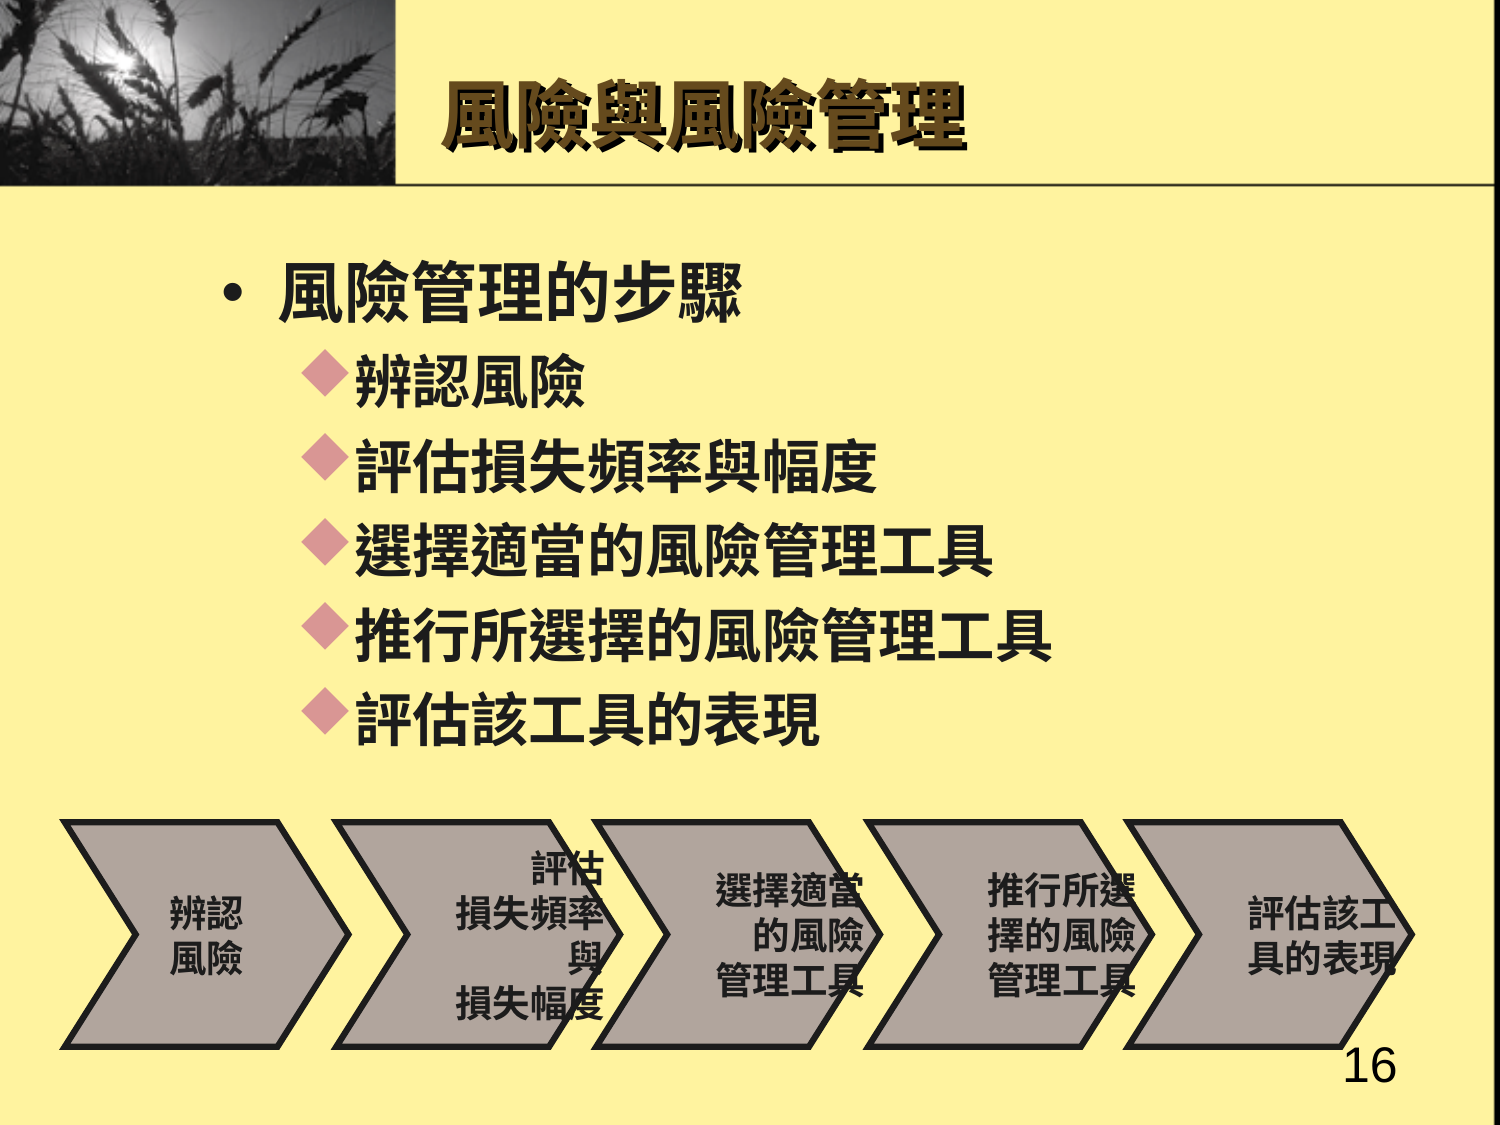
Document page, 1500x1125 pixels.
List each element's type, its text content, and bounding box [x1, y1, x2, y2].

text_box 選擇適當 的風險 管理工具 [596, 822, 880, 1047]
picture [0, 0, 1500, 1125]
text_box 評估該工 具的表現 [1128, 822, 1412, 1047]
text_box 推行所選 擇的風險 管理工具 [868, 822, 1152, 1047]
text_box 辨認 風險 [64, 822, 349, 1047]
text_box 風險管理的步驟 辨認風險 評估損失頻率與幅度 選擇適當的風險管理工具 推行所選擇的風險管理工具 評估該工具的表現 [206, 243, 1407, 919]
text_box 評估 損失頻率 與 損失幅度 [336, 822, 621, 1047]
title 風險與風險管理 [424, 14, 1413, 211]
